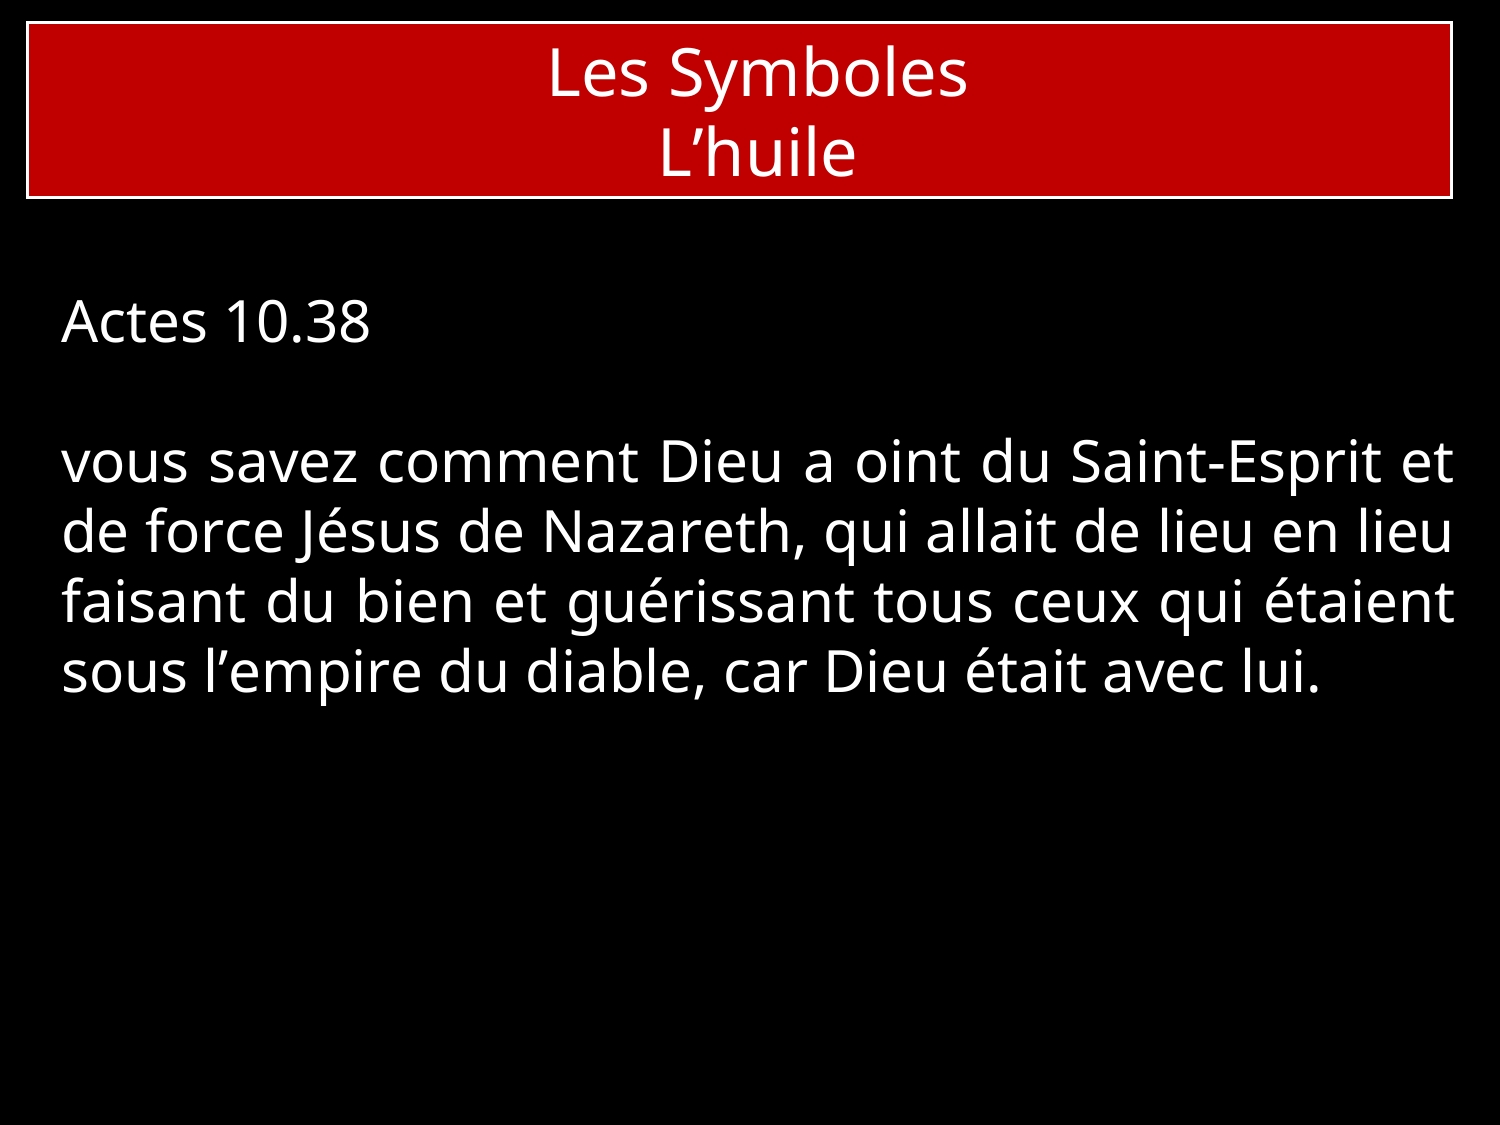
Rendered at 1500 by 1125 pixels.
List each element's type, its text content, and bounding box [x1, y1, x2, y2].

text_box Les Symboles L’huile [27, 22, 1452, 198]
text_box Actes 10.38 vous savez comment Dieu a oint du Saint-Esprit et de force Jésus de Nazareth, qui allait de lieu en lieu faisant du bien et guérissant tous ceux qui étaient sous l’empire du diable, car Dieu était avec lui. [46, 276, 1471, 712]
